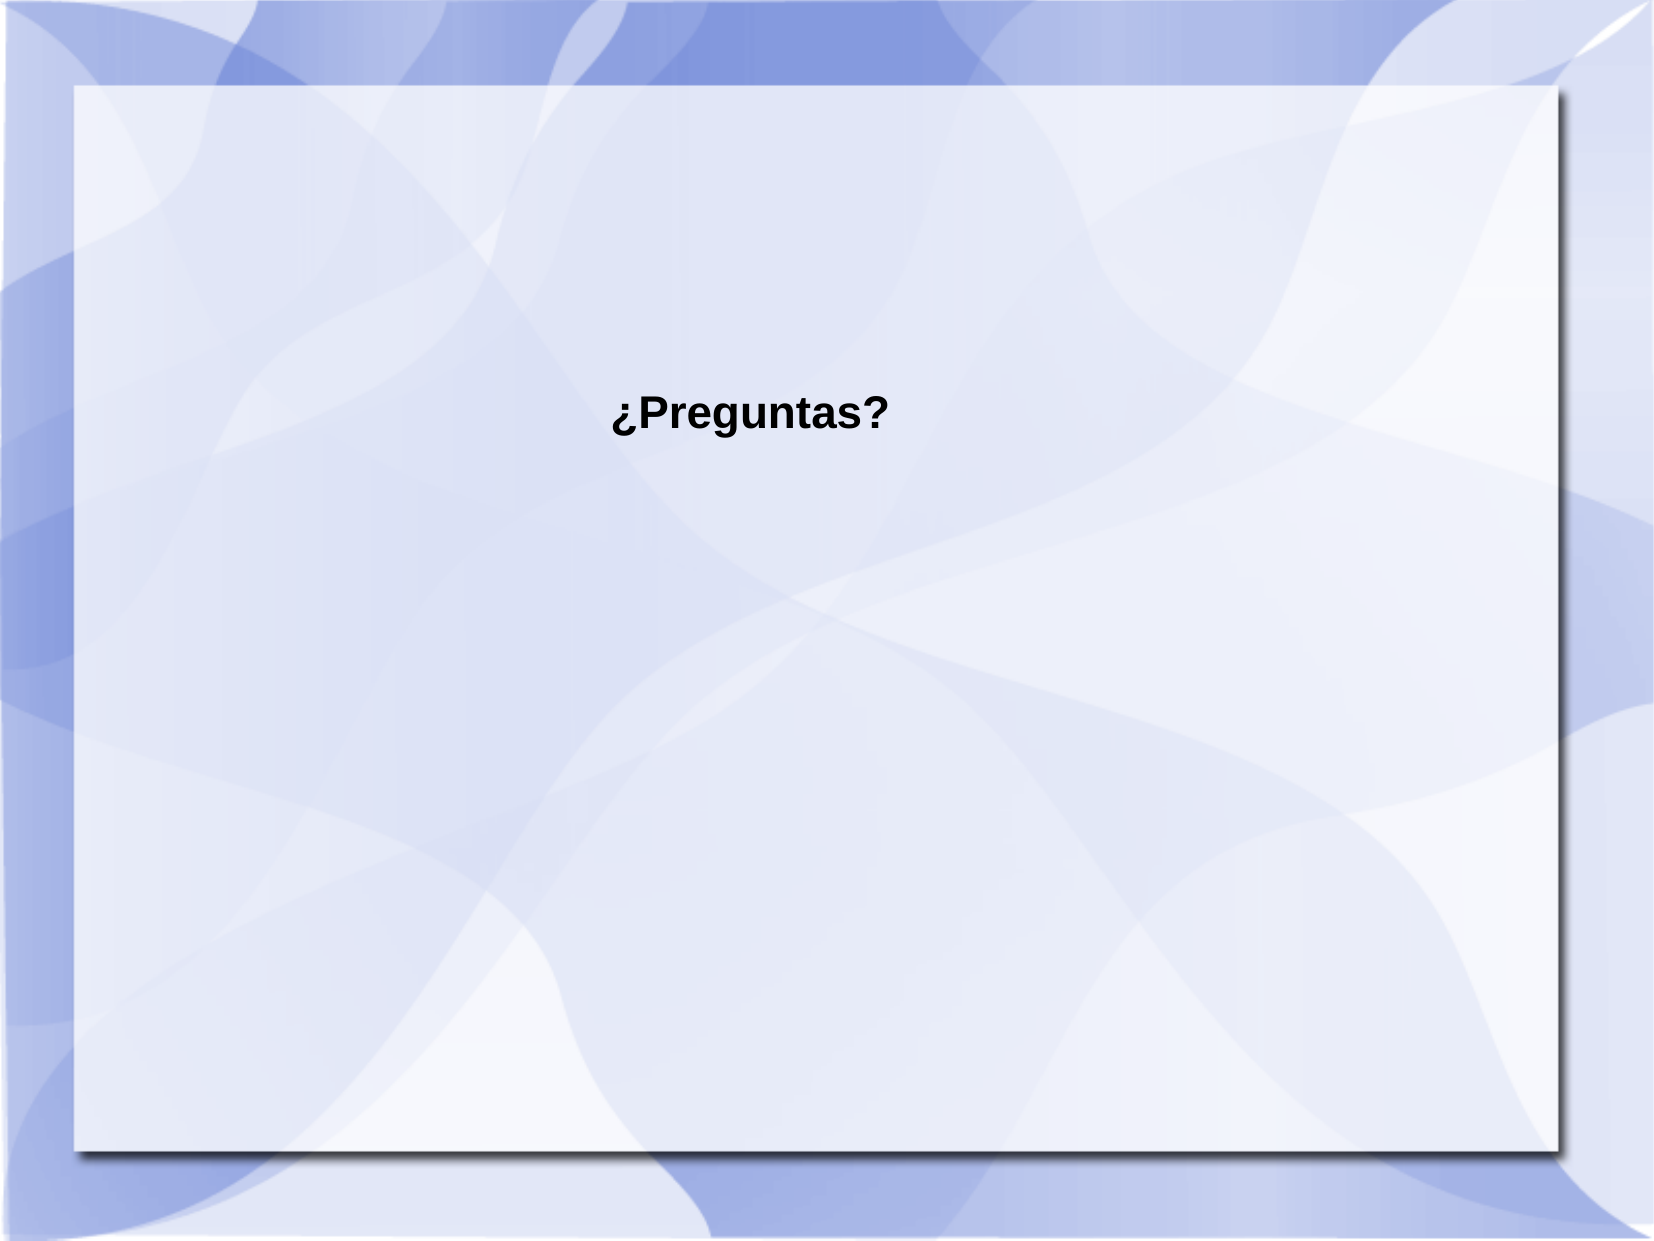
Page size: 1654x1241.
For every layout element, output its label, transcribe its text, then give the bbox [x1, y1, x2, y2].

text_box ¿Preguntas? [610, 245, 1201, 837]
picture [0, 0, 1654, 1241]
